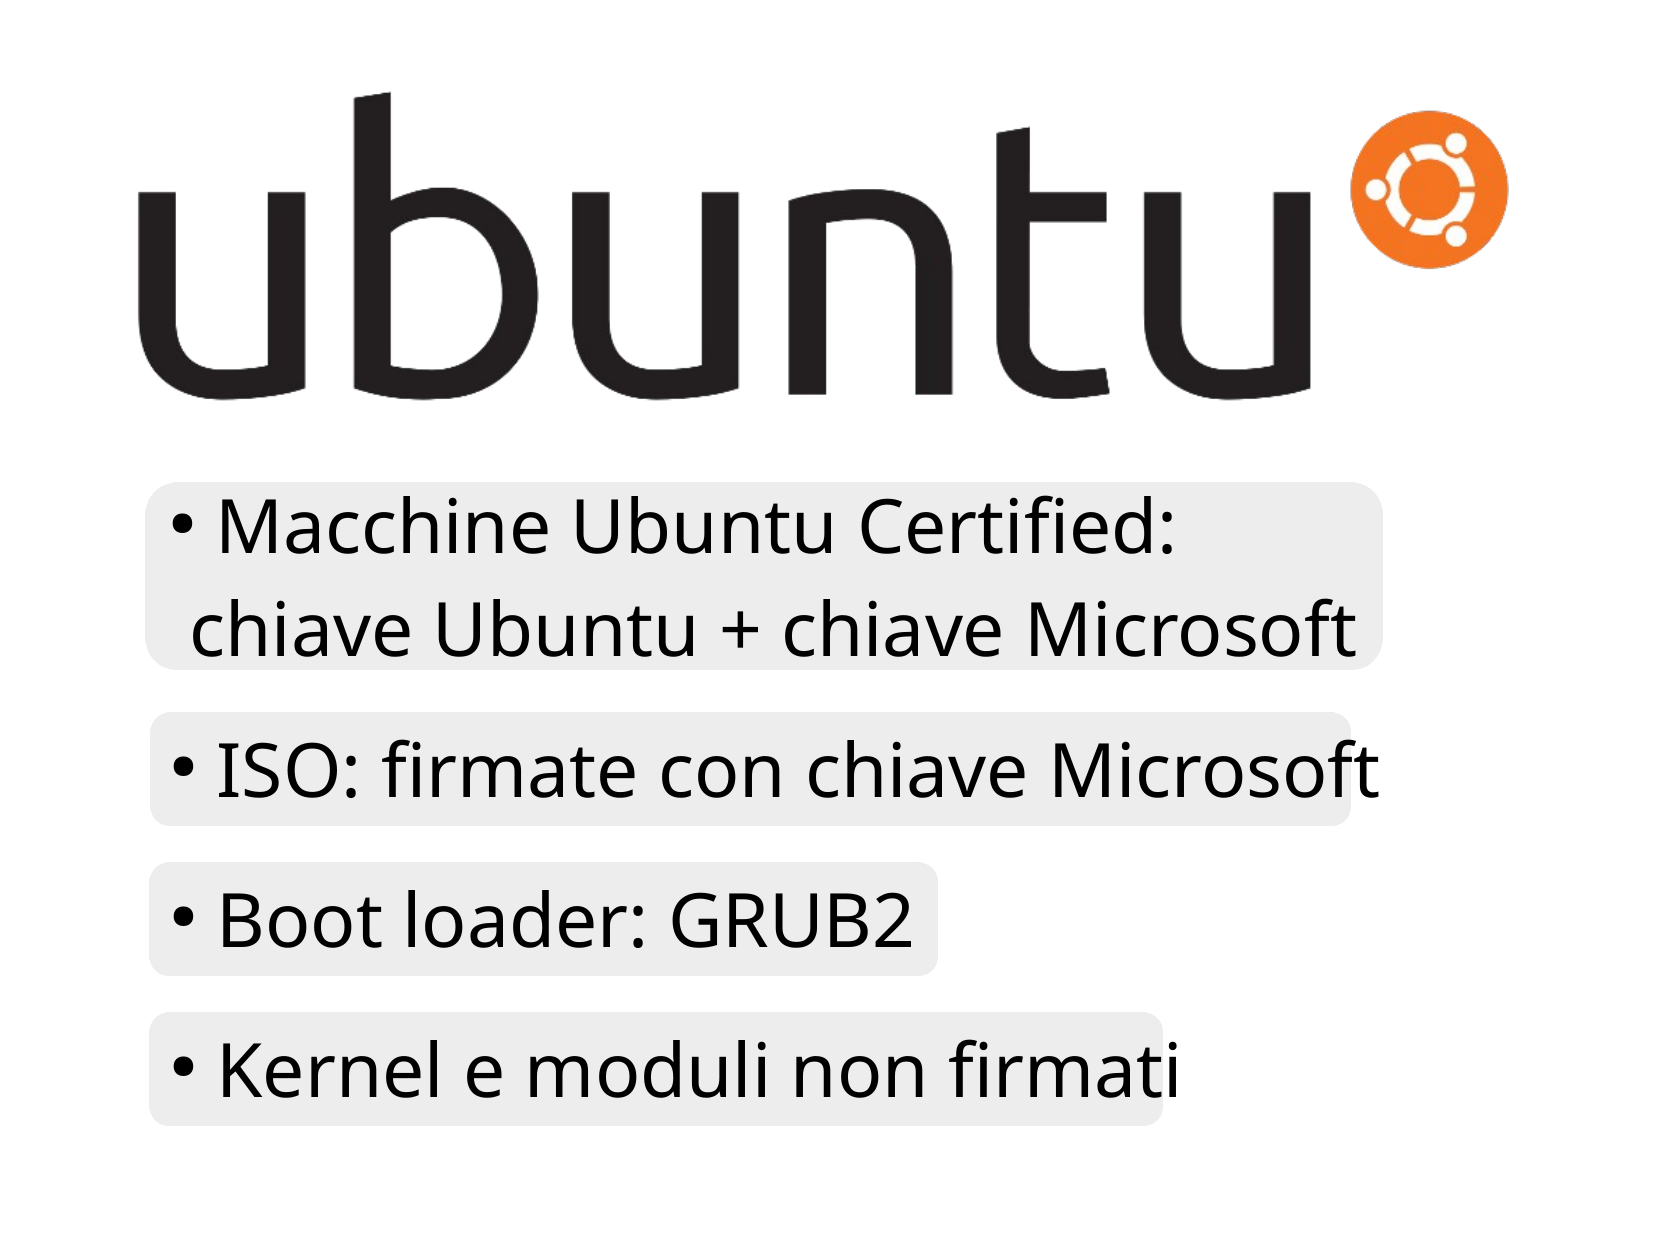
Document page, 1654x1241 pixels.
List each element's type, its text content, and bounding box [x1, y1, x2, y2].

text_box Kernel e moduli non firmati [164, 1012, 1149, 1017]
text_box Macchine Ubuntu Certified: chiave Ubuntu + chiave Microsoft [162, 482, 1369, 491]
text_box Boot loader: GRUB2 [160, 862, 927, 867]
picture [109, 79, 1538, 413]
text_box ISO: firmate con chiave Microsoft [164, 712, 1337, 716]
